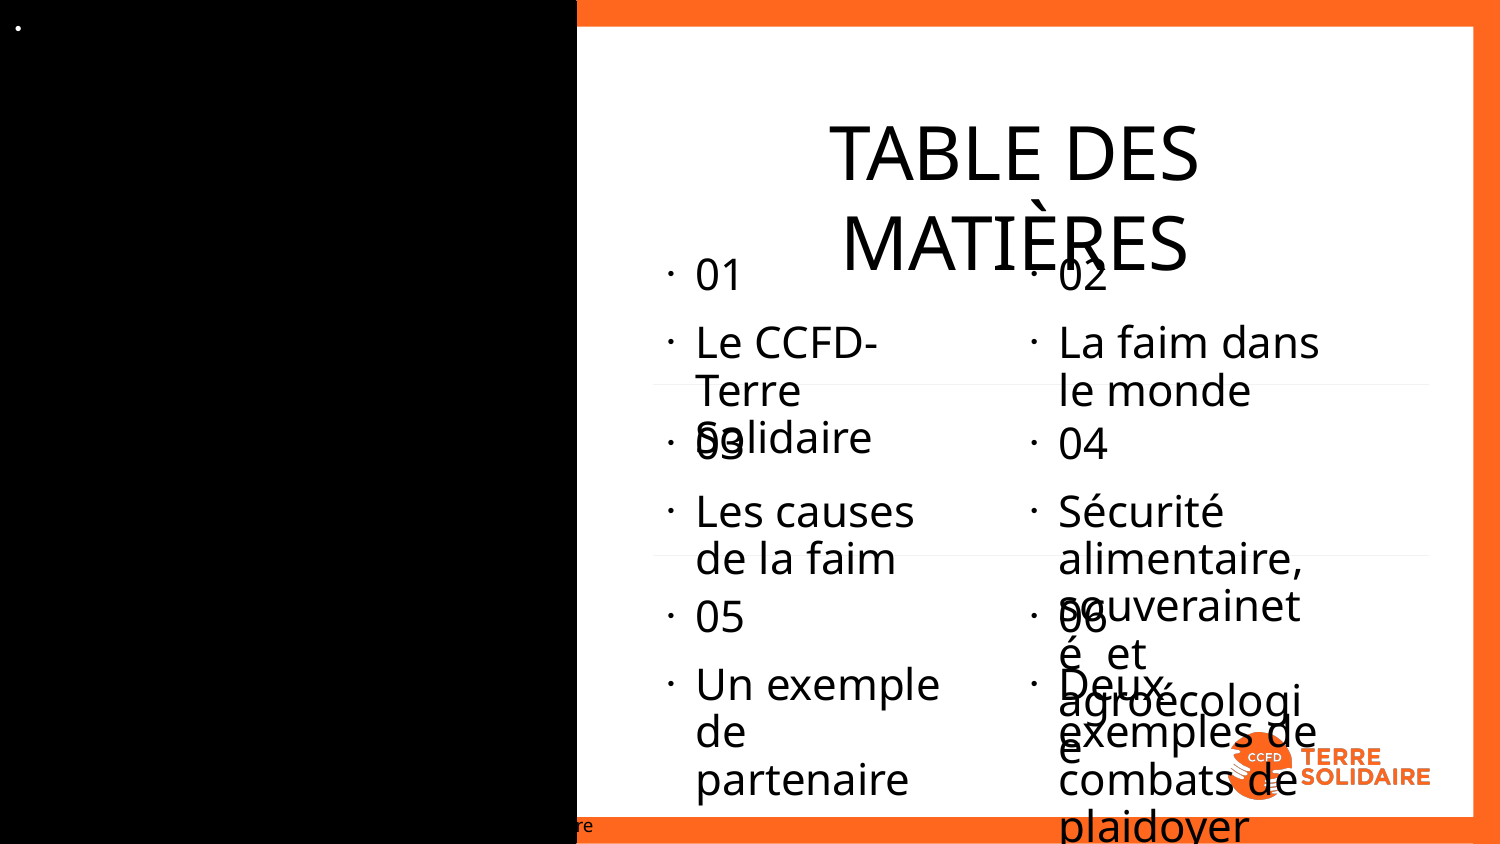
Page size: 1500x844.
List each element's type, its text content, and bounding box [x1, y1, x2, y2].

list Deux exemples de combats de plaidoyer [1016, 658, 1340, 691]
list 04 [1016, 413, 1340, 485]
list 03 [652, 413, 977, 485]
list Les causes de la faim [652, 485, 977, 518]
list Le CCFD-Terre Solidaire [652, 317, 977, 350]
list Sécurité alimentaire, souveraineté et agroécologie [1016, 485, 1340, 518]
list Un exemple de partenaire [652, 658, 977, 691]
picture [1272, 732, 1285, 744]
list 06 [1016, 587, 1340, 658]
picture [1228, 732, 1430, 800]
list 05 [652, 587, 977, 658]
list 02 [1016, 245, 1340, 317]
list 01 [652, 245, 977, 317]
list La faim dans le monde [1016, 317, 1340, 350]
text_box © Roberta Valerio / CCFD-Terre Solidaire [227, 805, 608, 844]
list [0, 0, 577, 844]
